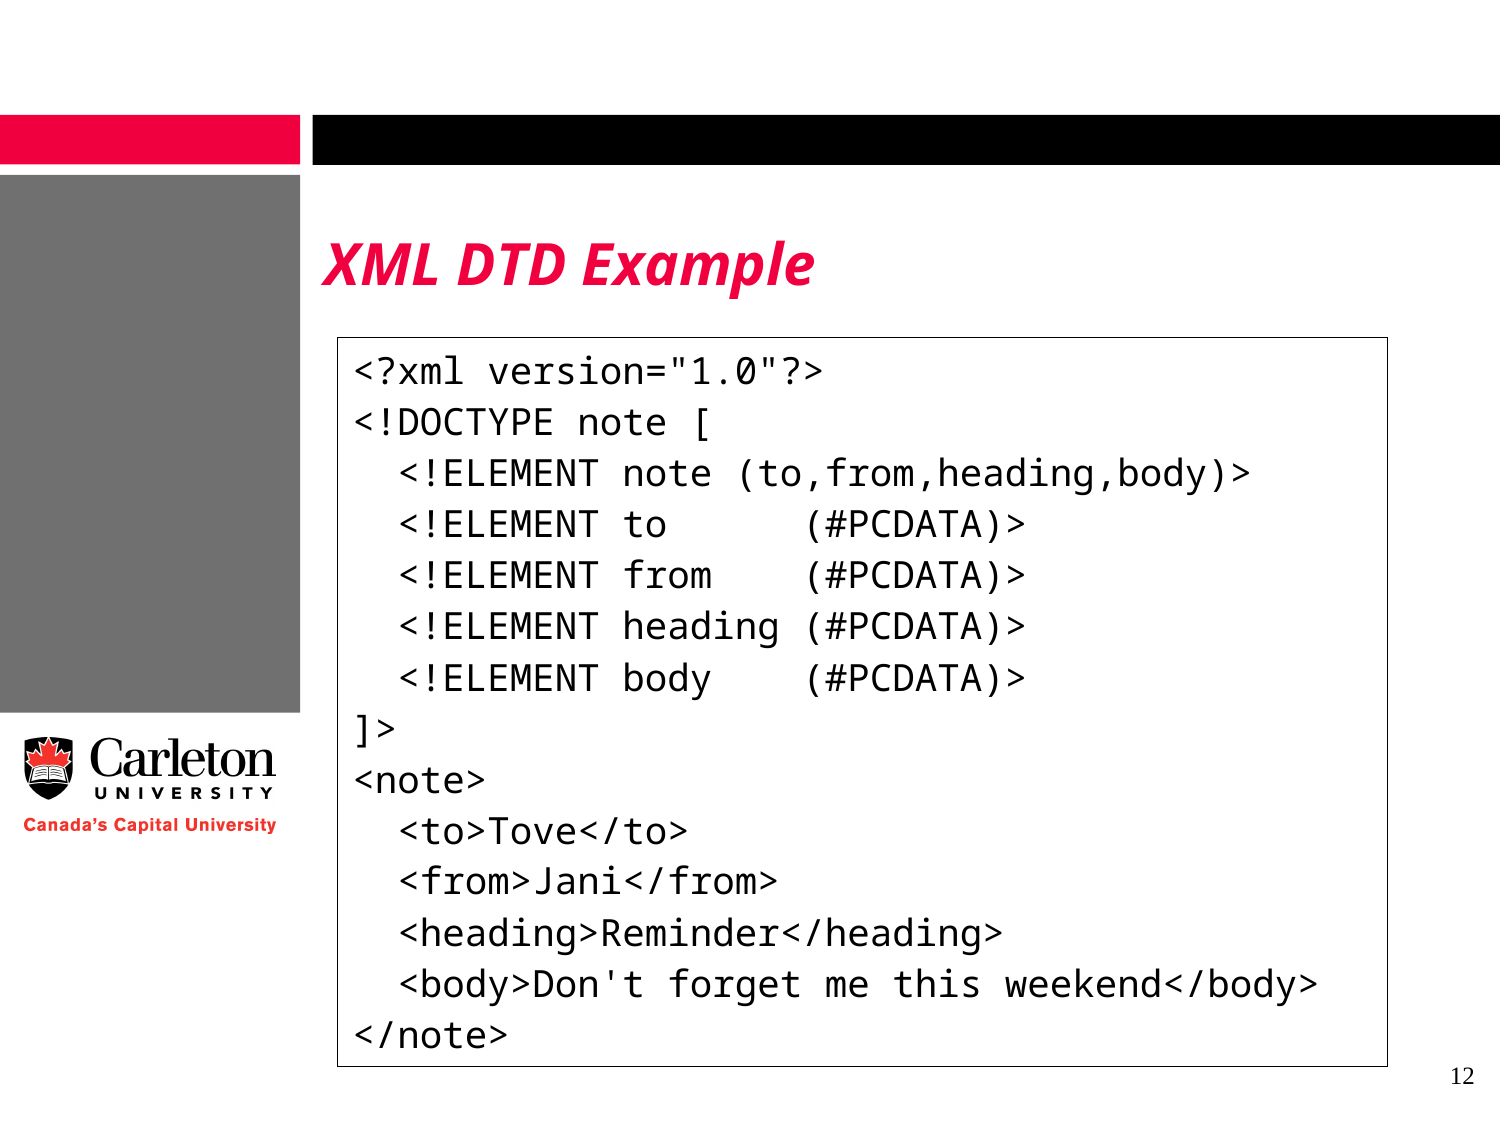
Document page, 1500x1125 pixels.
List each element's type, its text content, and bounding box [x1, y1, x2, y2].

text_box <?xml version="1.0"?> <!DOCTYPE note [ <!ELEMENT note (to,from,heading,body)> <!ELEMENT to (#PCDATA)> <!ELEMENT from (#PCDATA)> <!ELEMENT heading (#PCDATA)> <!ELEMENT body (#PCDATA)> ]> <note> <to>Tove</to> <from>Jani</from> <heading>Reminder</heading> <body>Don't forget me this weekend</body> </note> [337, 337, 1388, 986]
title XML DTD Example [324, 187, 1450, 338]
picture [24, 737, 276, 834]
